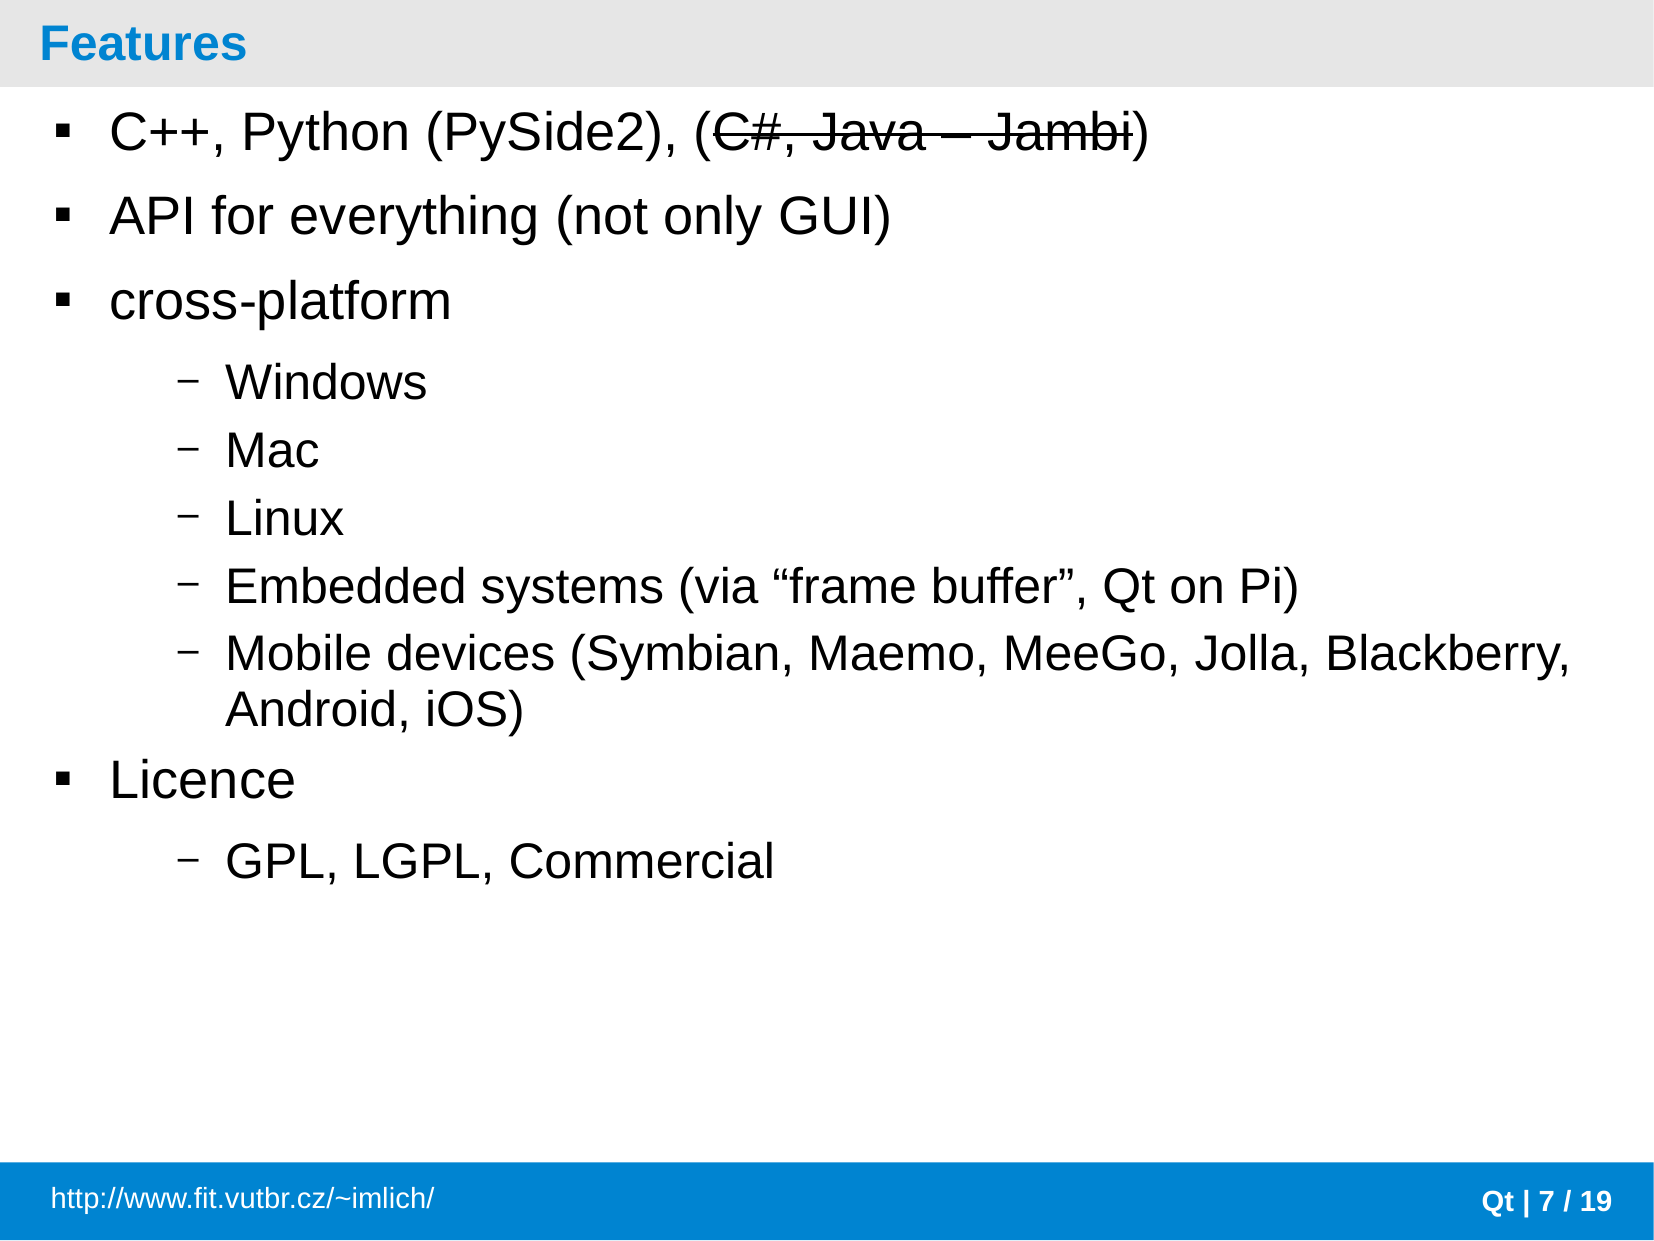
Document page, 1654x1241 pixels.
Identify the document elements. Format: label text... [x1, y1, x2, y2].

list C++, Python (PySide2), (C#, Java – Jambi) API for everything (not only GUI) cross-platform Windows Mac Linux Embedded systems (via “frame buffer”, Qt on Pi) Mobile devices (Symbian, Maemo, MeeGo, Jolla, Blackberry, Android, iOS) Licence GPL, LGPL, Commercial [38, 101, 1616, 1126]
title Features [39, 5, 1615, 81]
